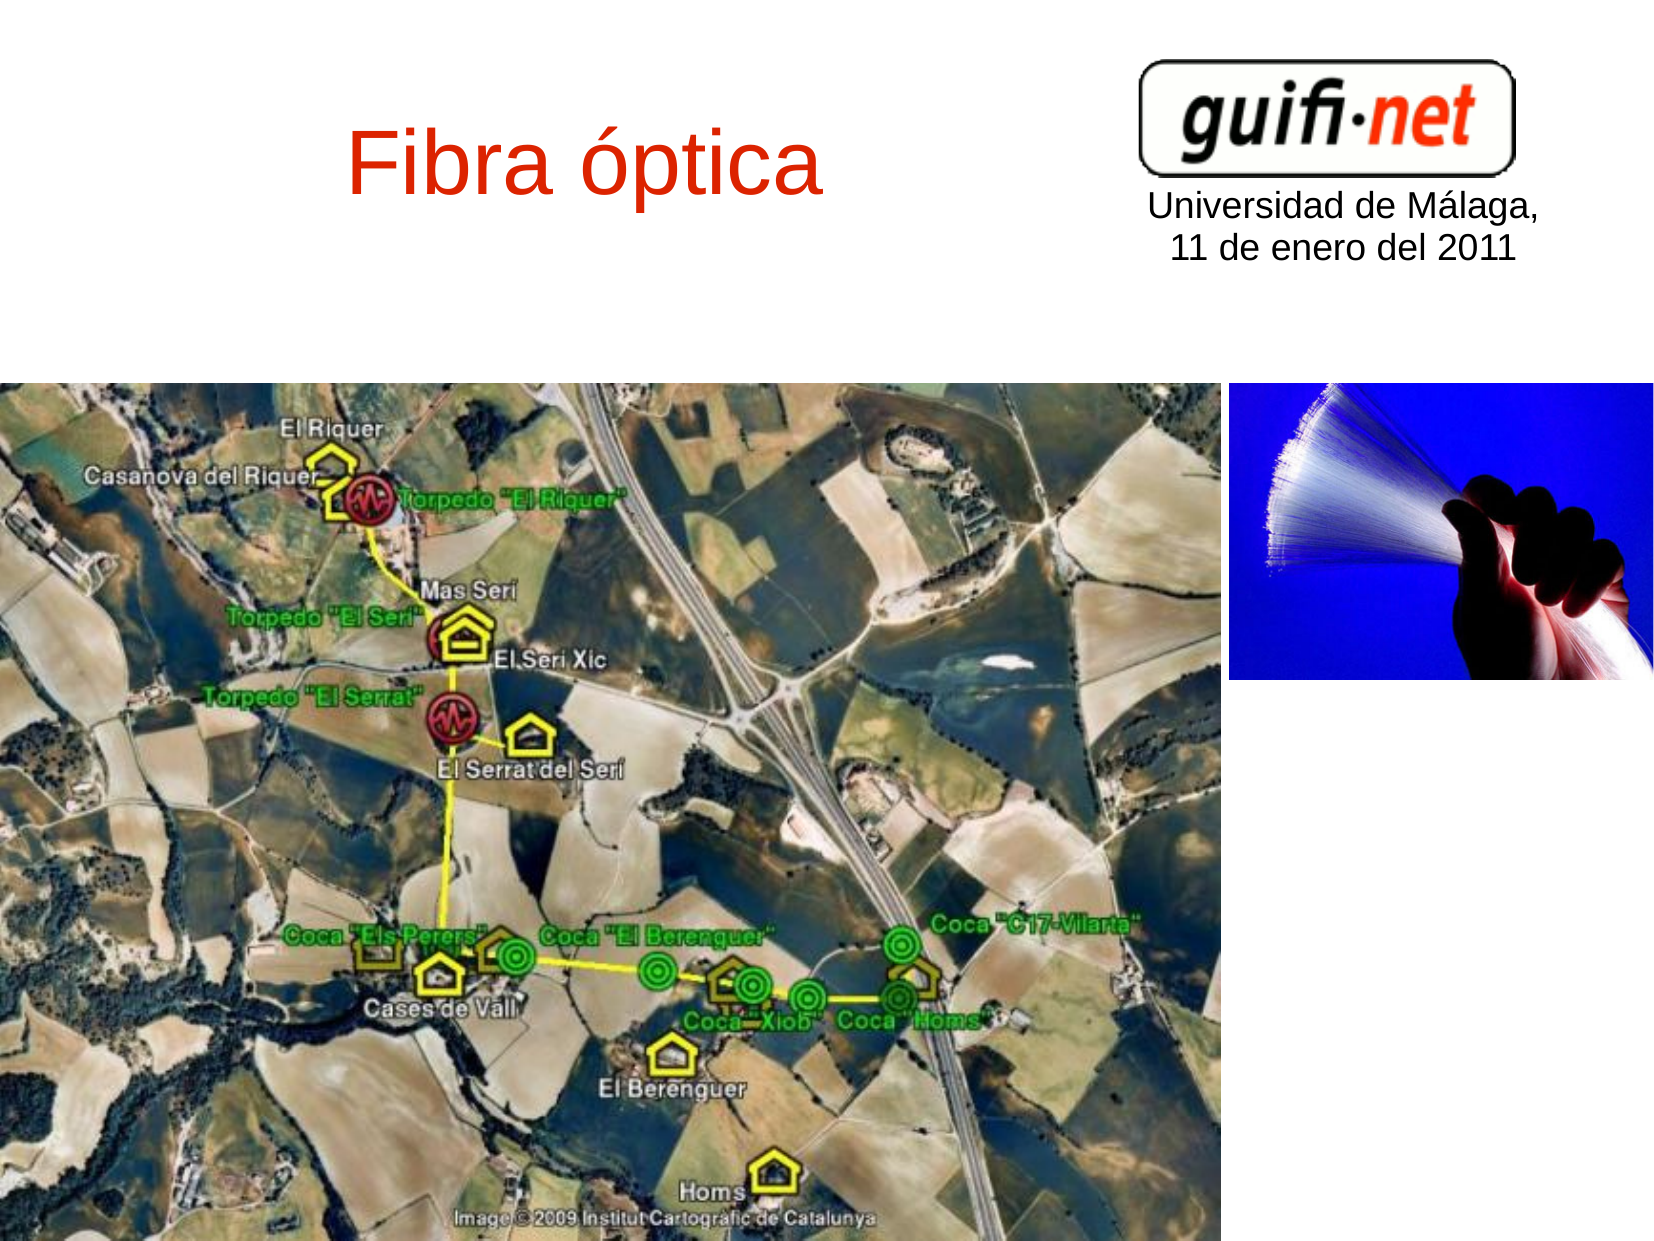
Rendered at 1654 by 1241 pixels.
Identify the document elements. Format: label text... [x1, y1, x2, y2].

text_box Universidad de Málaga, 11 de enero del 2011 [1033, 177, 1654, 277]
picture [1229, 383, 1654, 680]
picture [0, 383, 1221, 1241]
picture [1137, 59, 1516, 177]
title Fibra óptica [76, 66, 1093, 259]
